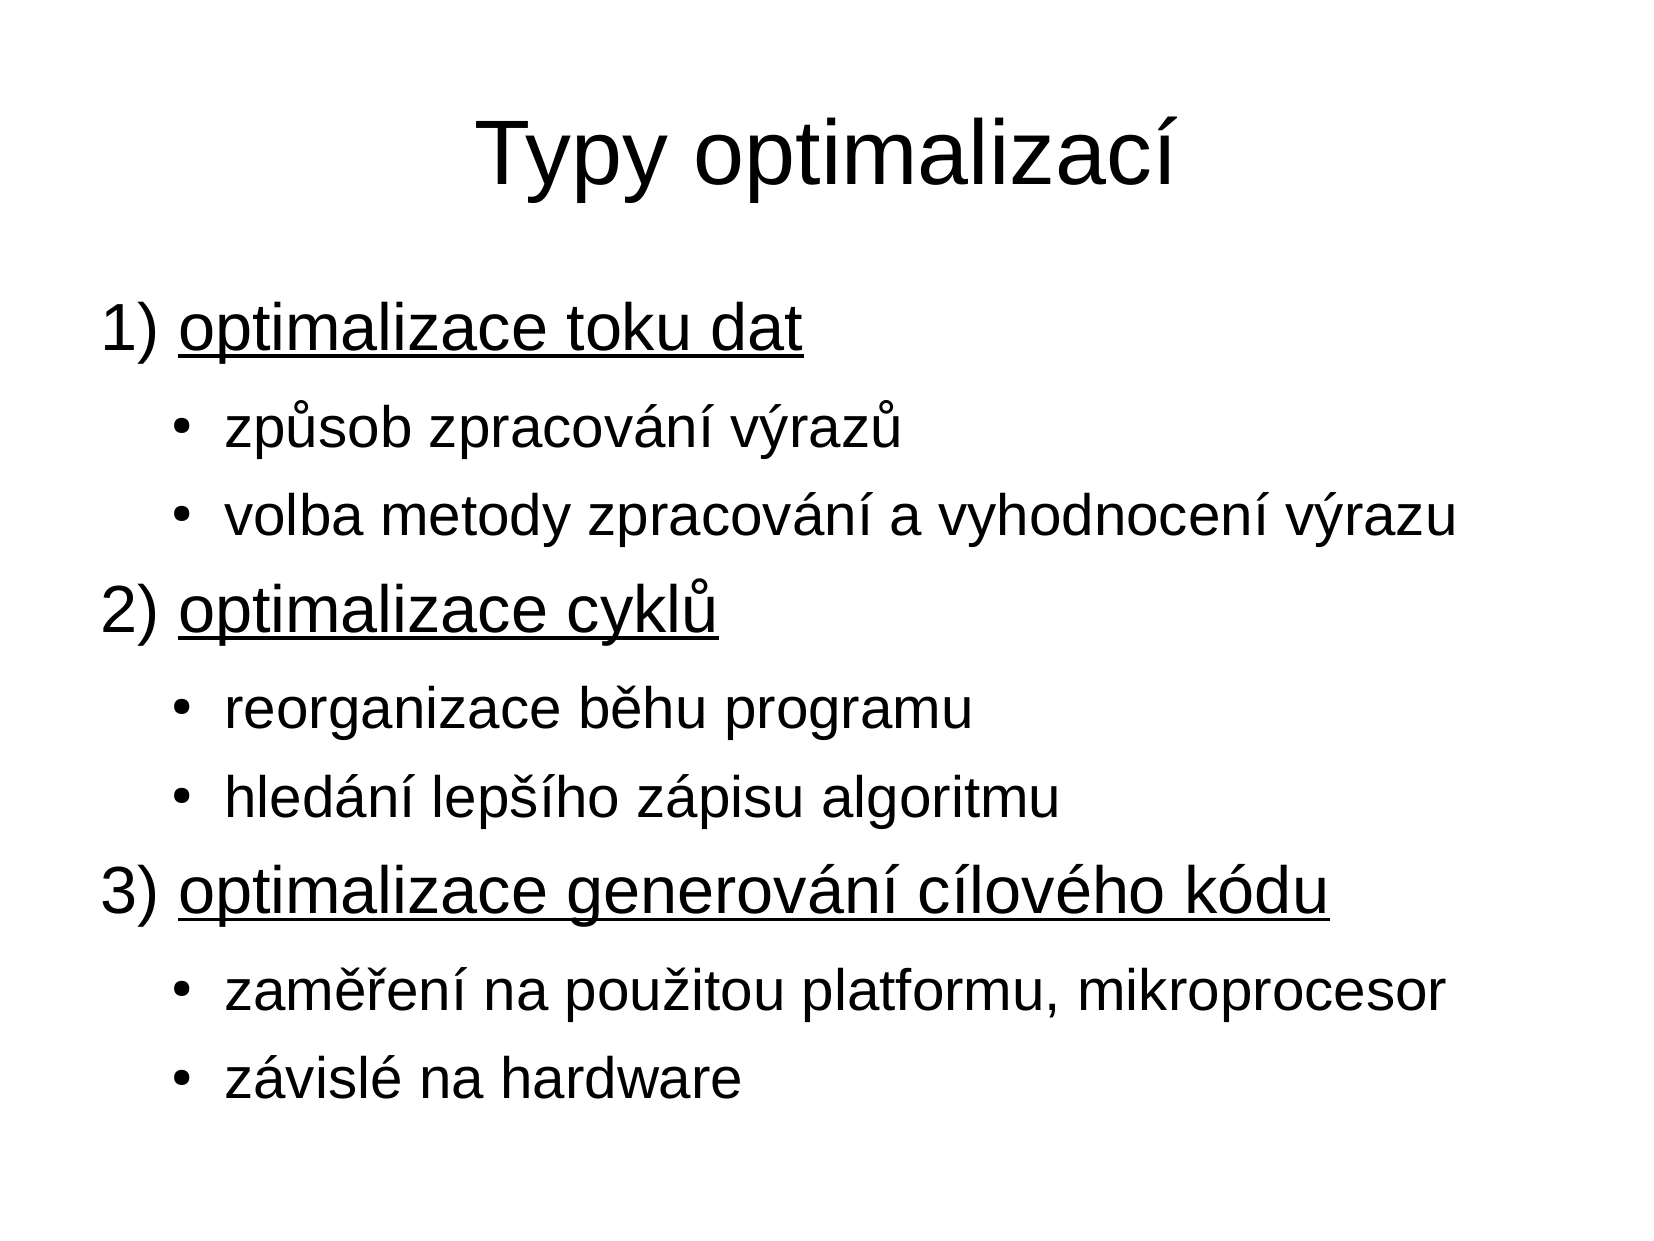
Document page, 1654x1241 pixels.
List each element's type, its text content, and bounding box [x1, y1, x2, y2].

title Typy optimalizací [82, 56, 1571, 250]
list optimalizace toku dat způsob zpracování výrazů volba metody zpracování a vyhodnocení výrazu optimalizace cyklů reorganizace běhu programu hledání lepšího zápisu algoritmu optimalizace generování cílového kódu zaměření na použitou platformu, mikroprocesor závislé na hardware [82, 290, 1571, 1112]
